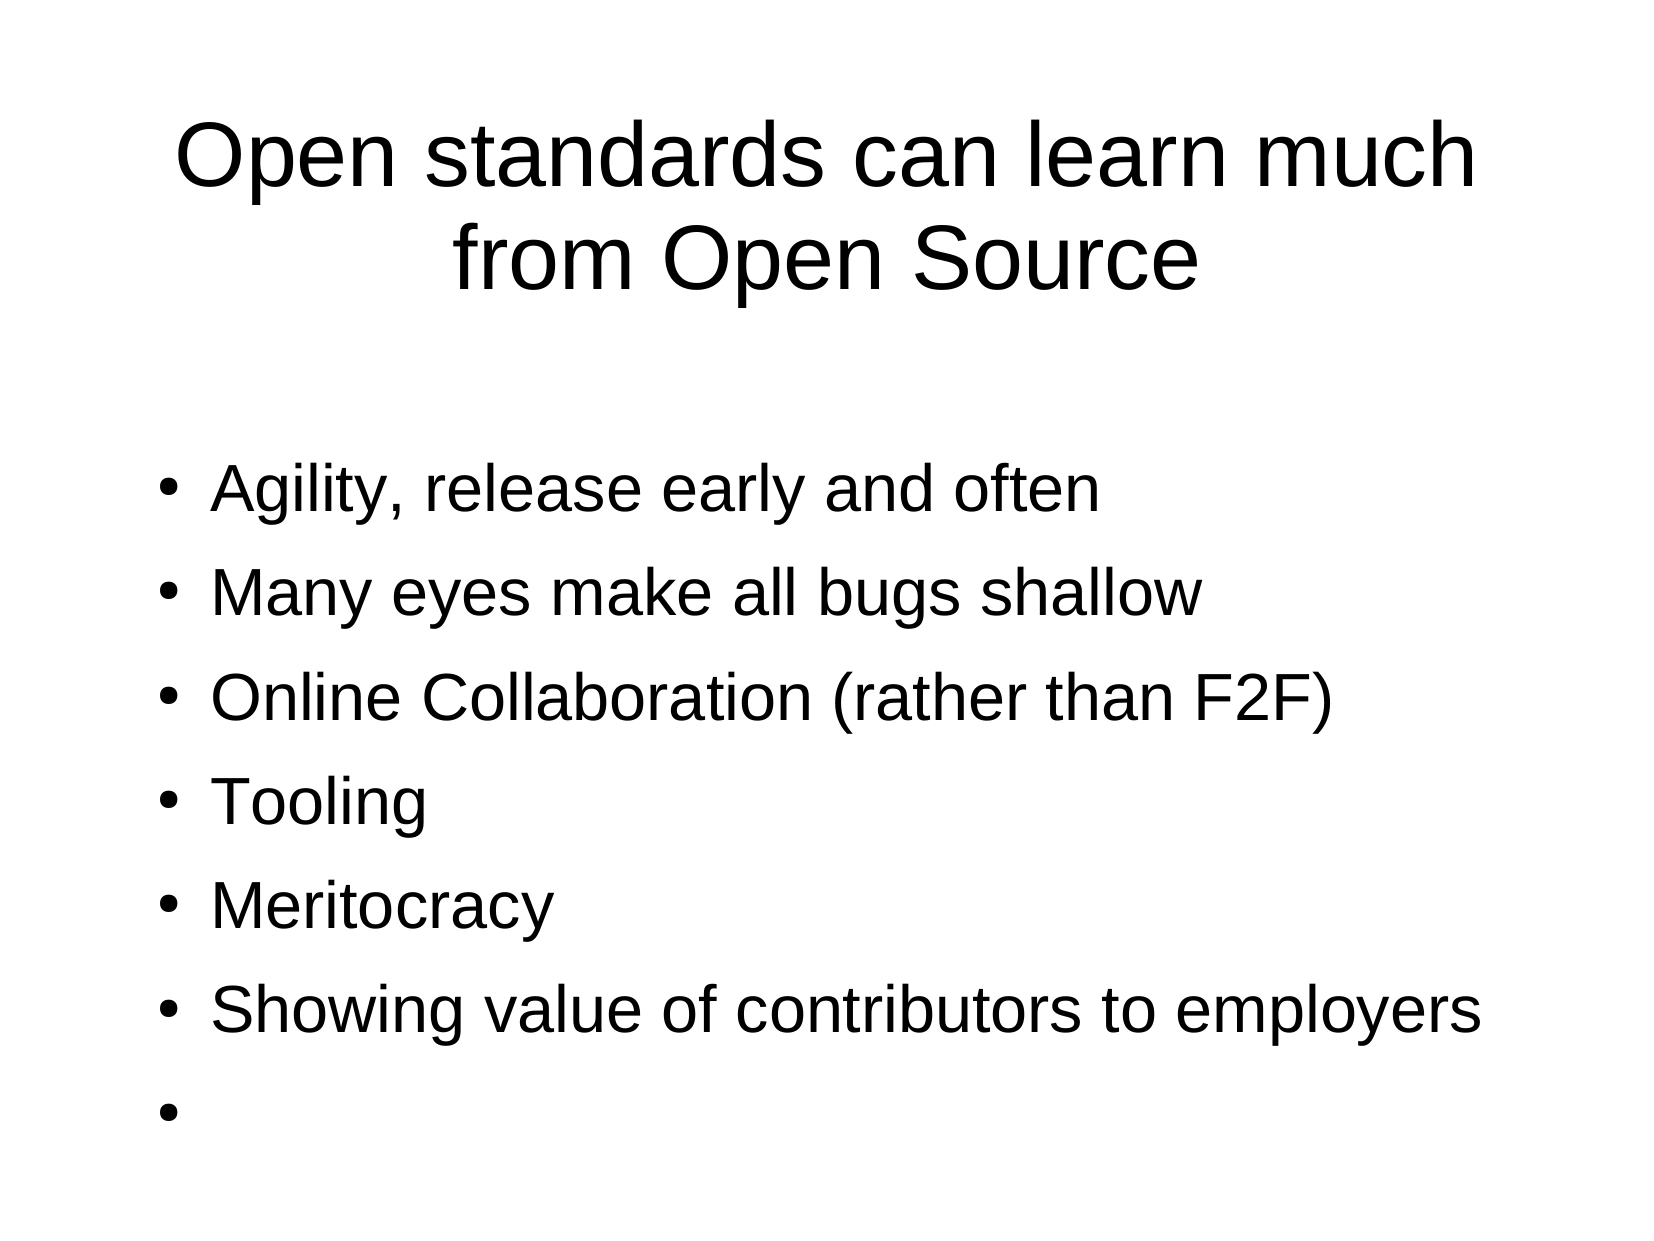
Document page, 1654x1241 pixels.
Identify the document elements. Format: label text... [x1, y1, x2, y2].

list Agility, release early and often Many eyes make all bugs shallow Online Collaboration (rather than F2F) Tooling Meritocracy Showing value of contributors to employers [121, 451, 1534, 1165]
title Open standards can learn much from Open Source [121, 102, 1534, 311]
